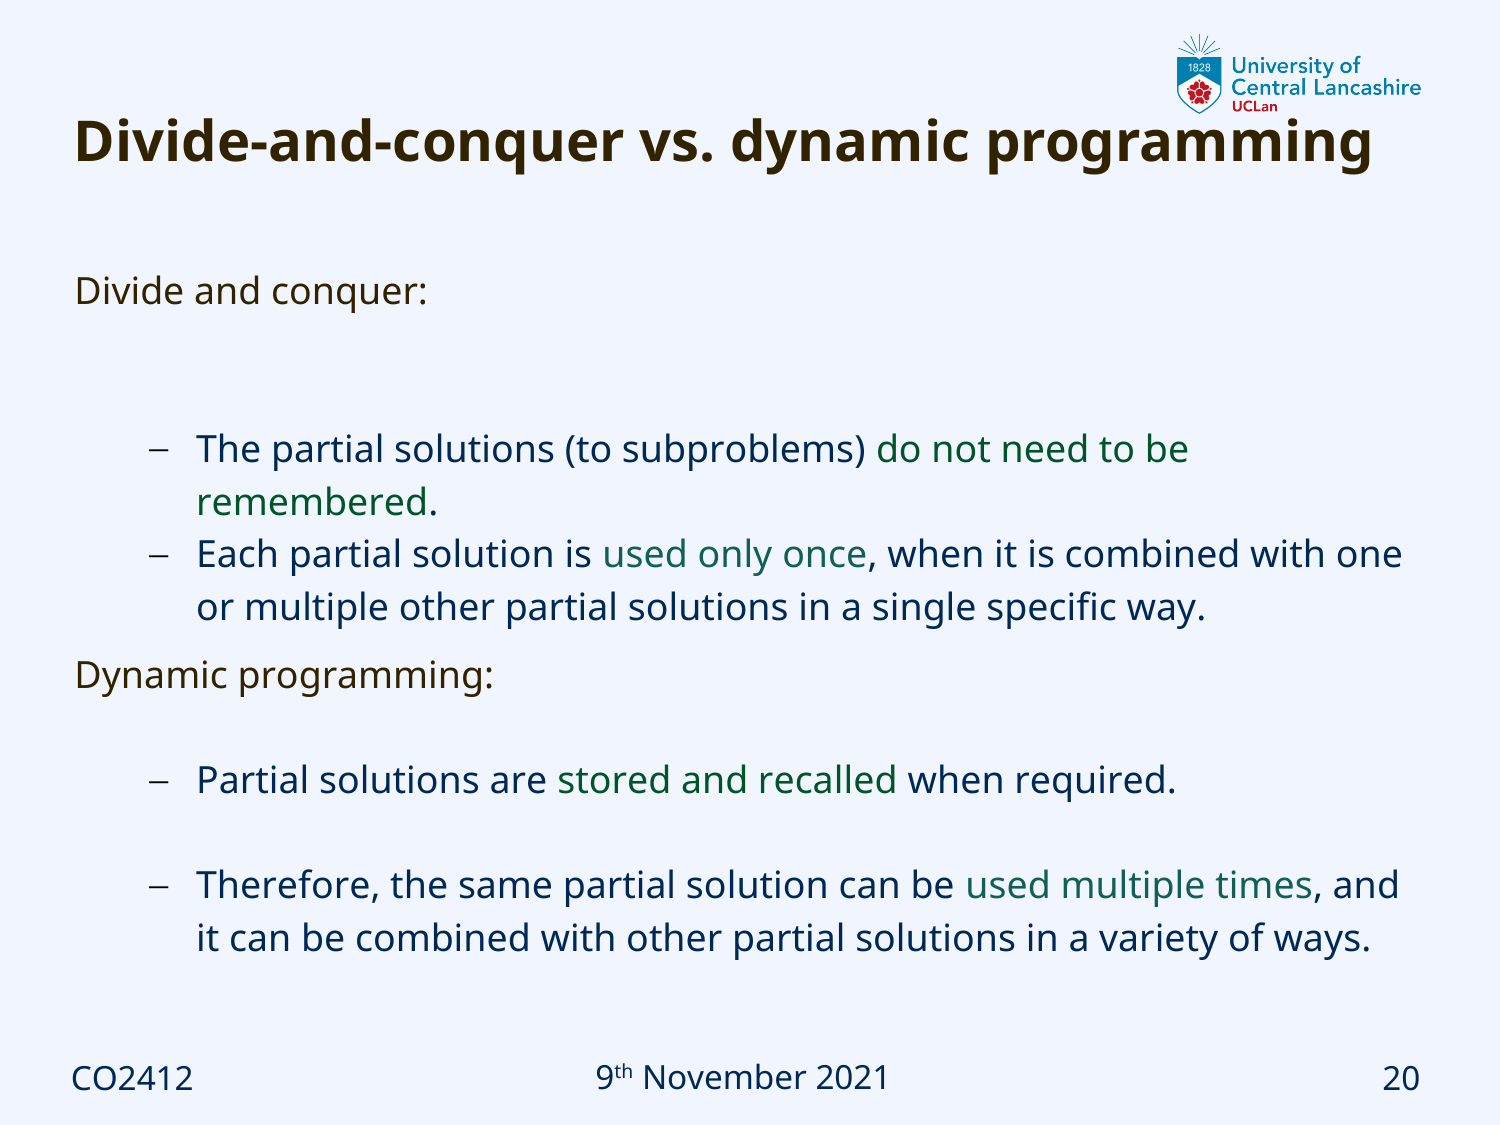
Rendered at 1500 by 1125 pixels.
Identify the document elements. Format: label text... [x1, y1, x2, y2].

text_box Dynamic programming: Partial solutions are stored and recalled when required. Therefore, the same partial solution can be used multiple times, and it can be combined with other partial solutions in a variety of ways. [59, 635, 1435, 968]
picture [1177, 34, 1421, 93]
title Divide-and-conquer vs. dynamic programming [58, 93, 1475, 186]
text_box Divide and conquer: The partial solutions (to subproblems) do not need to be remembered. Each partial solution is used only once, when it is combined with one or multiple other partial solutions in a single specific way. [59, 252, 1448, 593]
